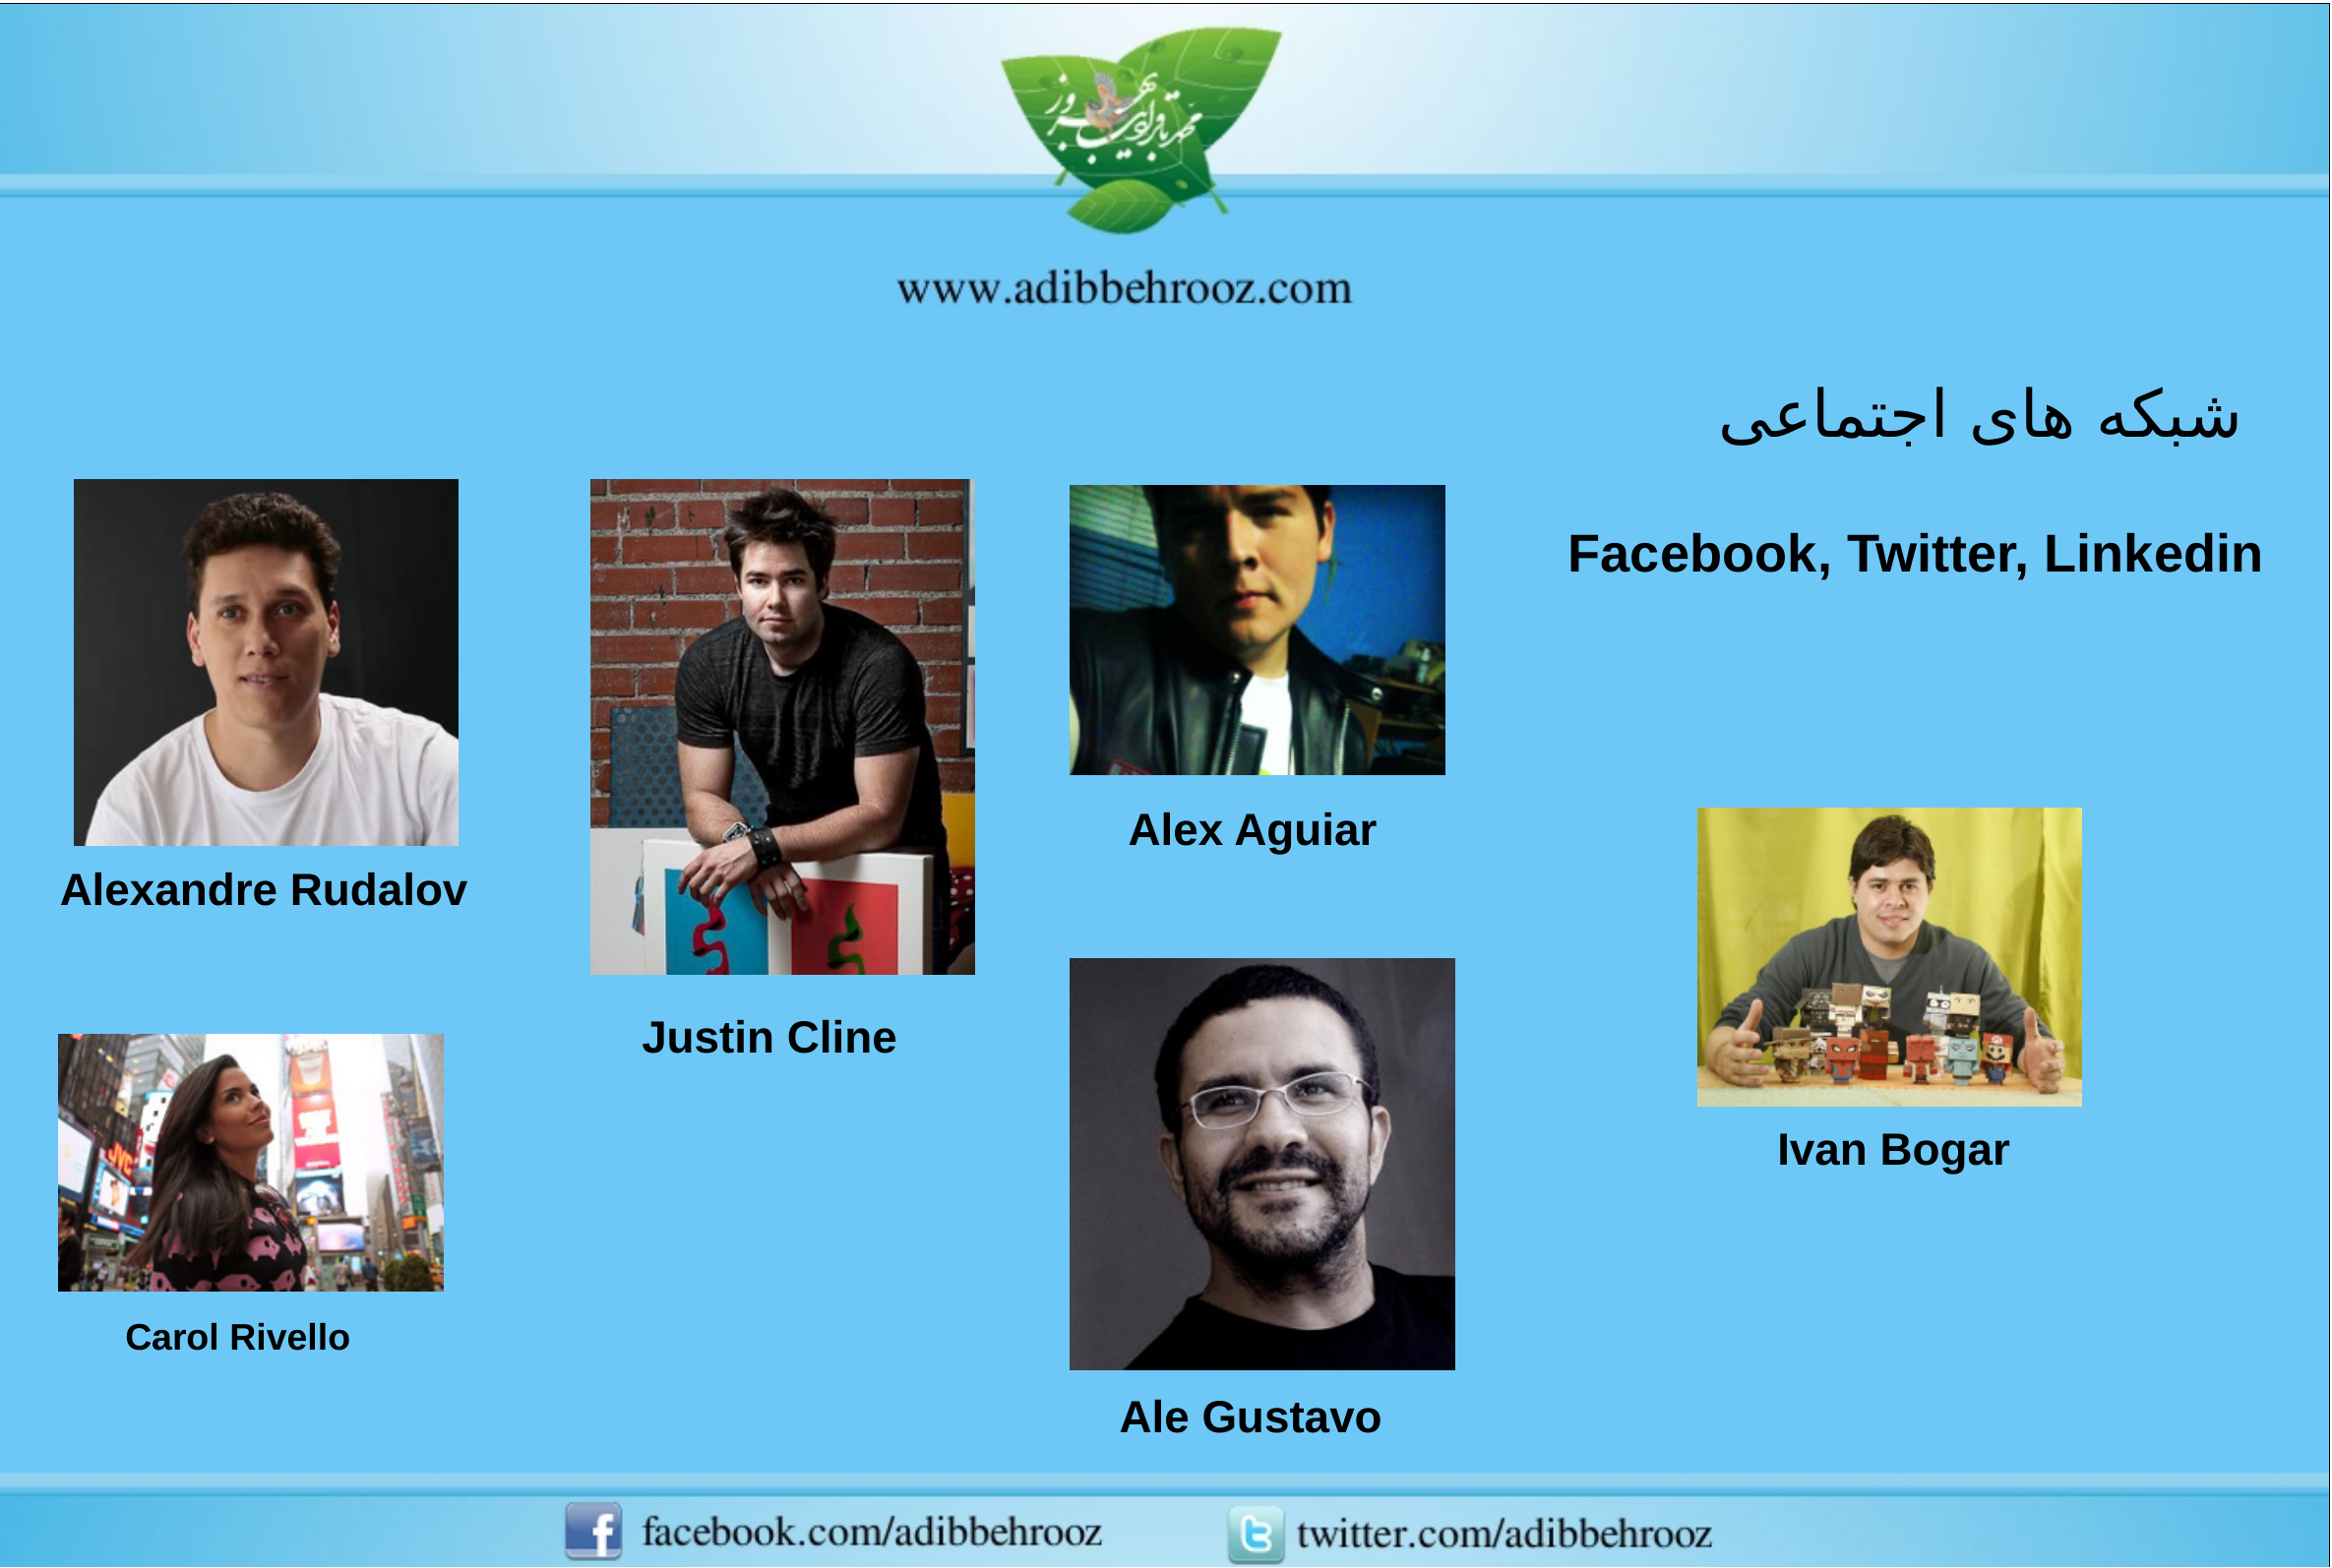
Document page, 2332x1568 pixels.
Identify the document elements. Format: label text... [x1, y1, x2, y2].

text_box Alex Aguiar [1113, 797, 1426, 863]
text_box Ale Gustavo [1104, 1384, 1459, 1450]
text_box Ivan Bogar [1762, 1116, 2108, 1182]
text_box Carol Rivello [110, 1308, 406, 1365]
picture [0, 3, 2330, 1567]
text_box Facebook, Twitter, Linkedin [1553, 516, 2289, 591]
text_box شبکه های اجتماعی [1697, 369, 2258, 501]
text_box Alexandre Rudalov [45, 857, 530, 923]
text_box Justin Cline [627, 1004, 979, 1070]
